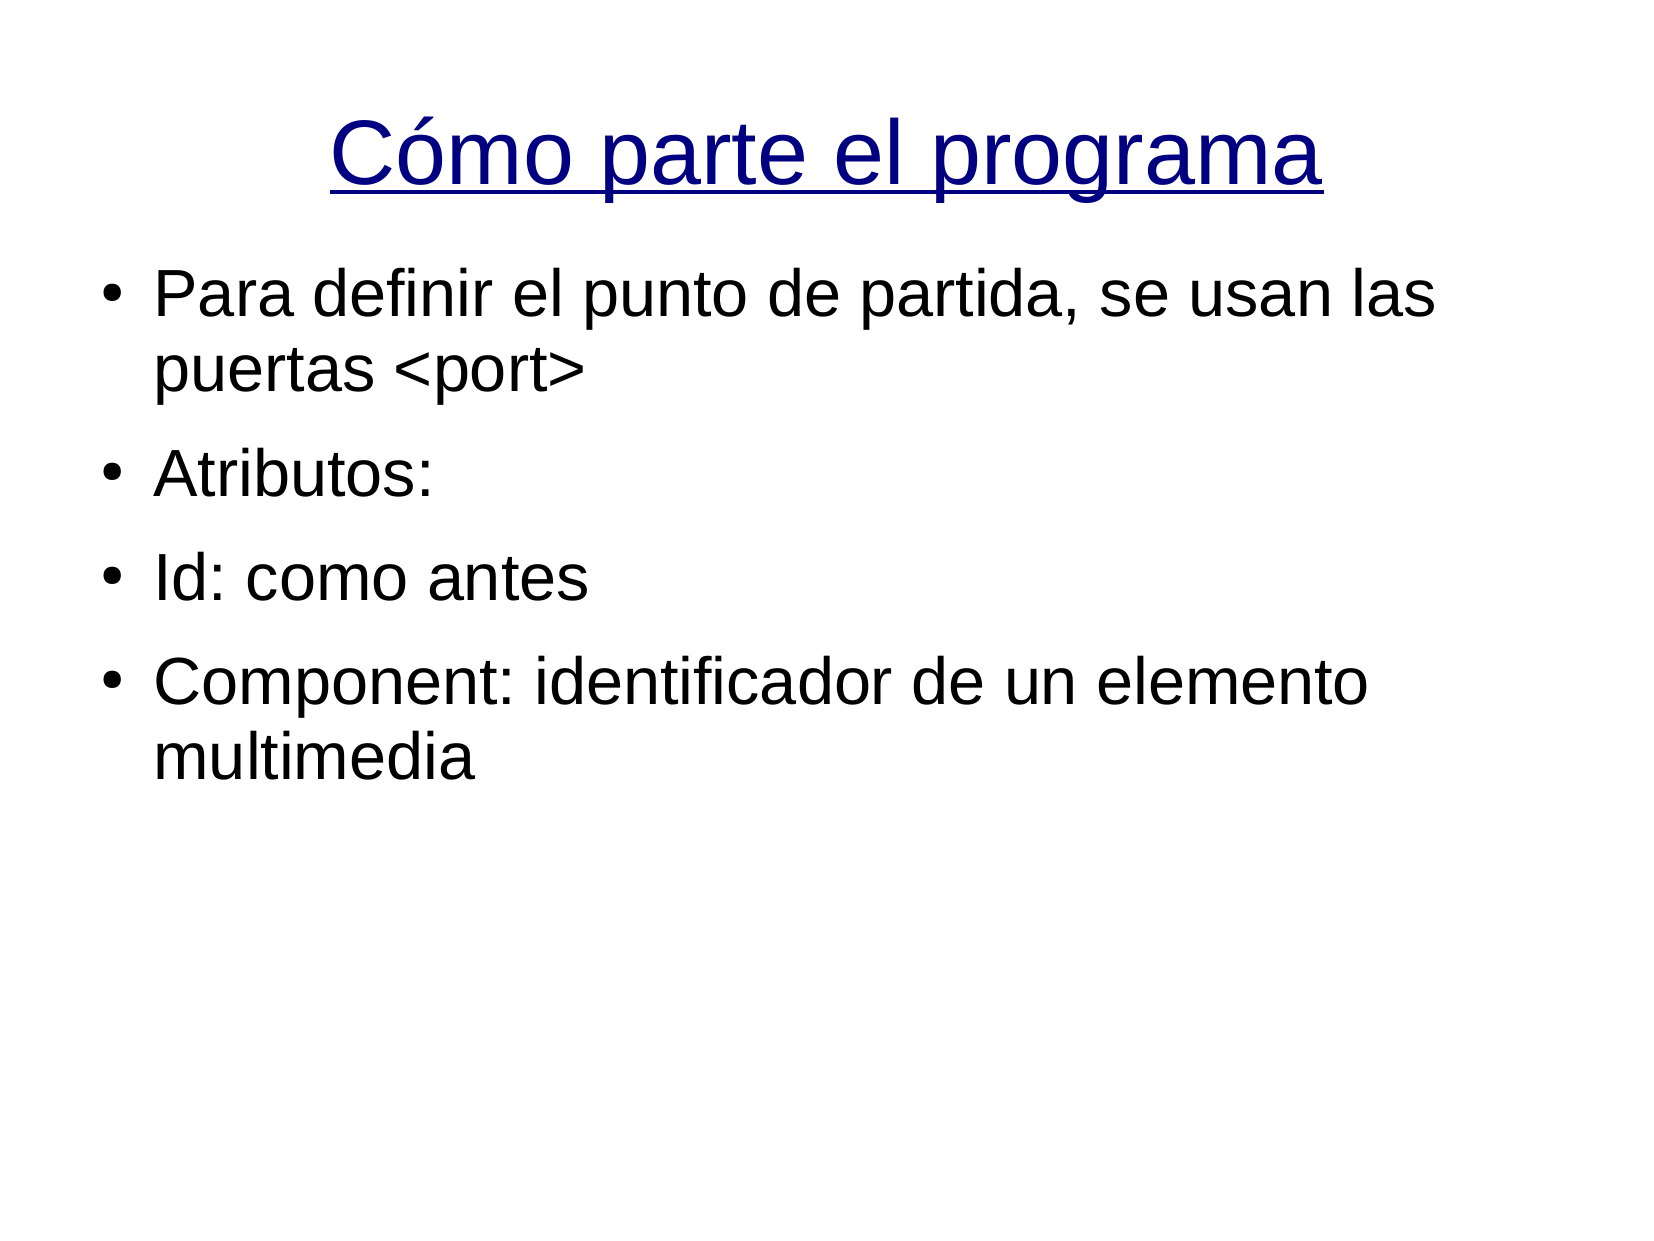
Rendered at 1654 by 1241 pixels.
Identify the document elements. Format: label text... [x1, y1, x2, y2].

list Para definir el punto de partida, se usan las puertas <port> Atributos: Id: como antes Component: identificador de un elemento multimedia [82, 256, 1538, 1122]
title Cómo parte el programa [82, 49, 1571, 257]
